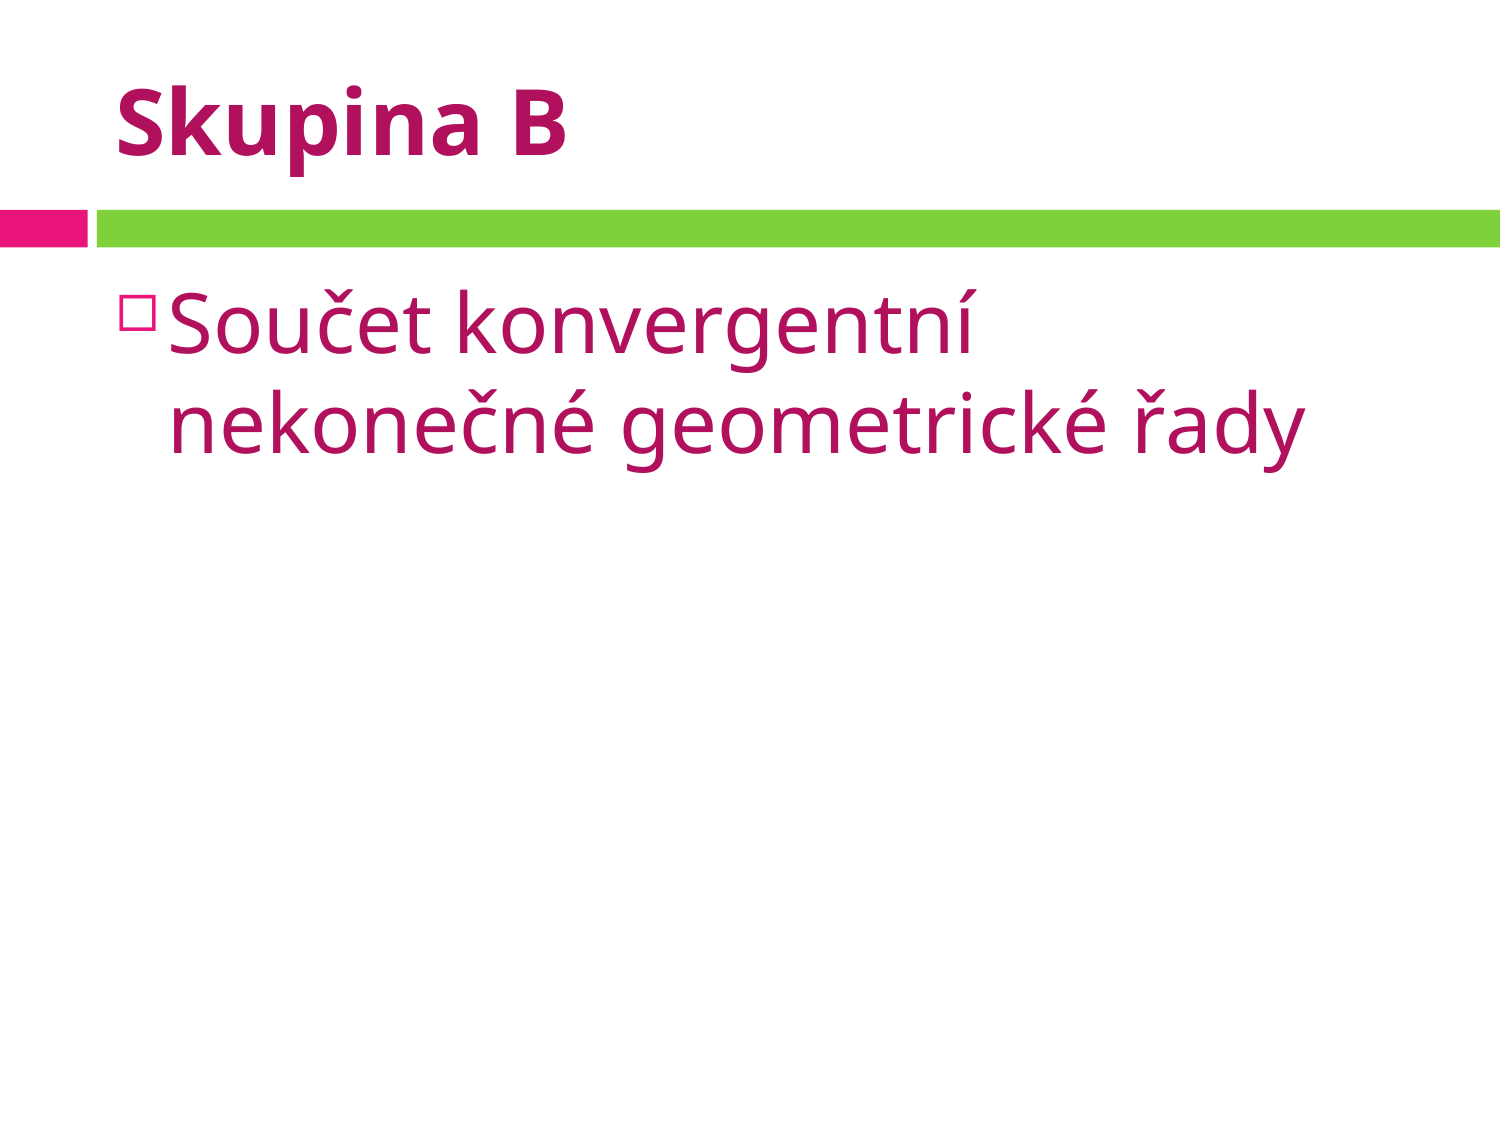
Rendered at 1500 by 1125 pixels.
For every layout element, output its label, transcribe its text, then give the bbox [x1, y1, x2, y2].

list Součet konvergentní nekonečné geometrické řady [100, 262, 1438, 1001]
title Skupina B [100, 37, 1438, 201]
